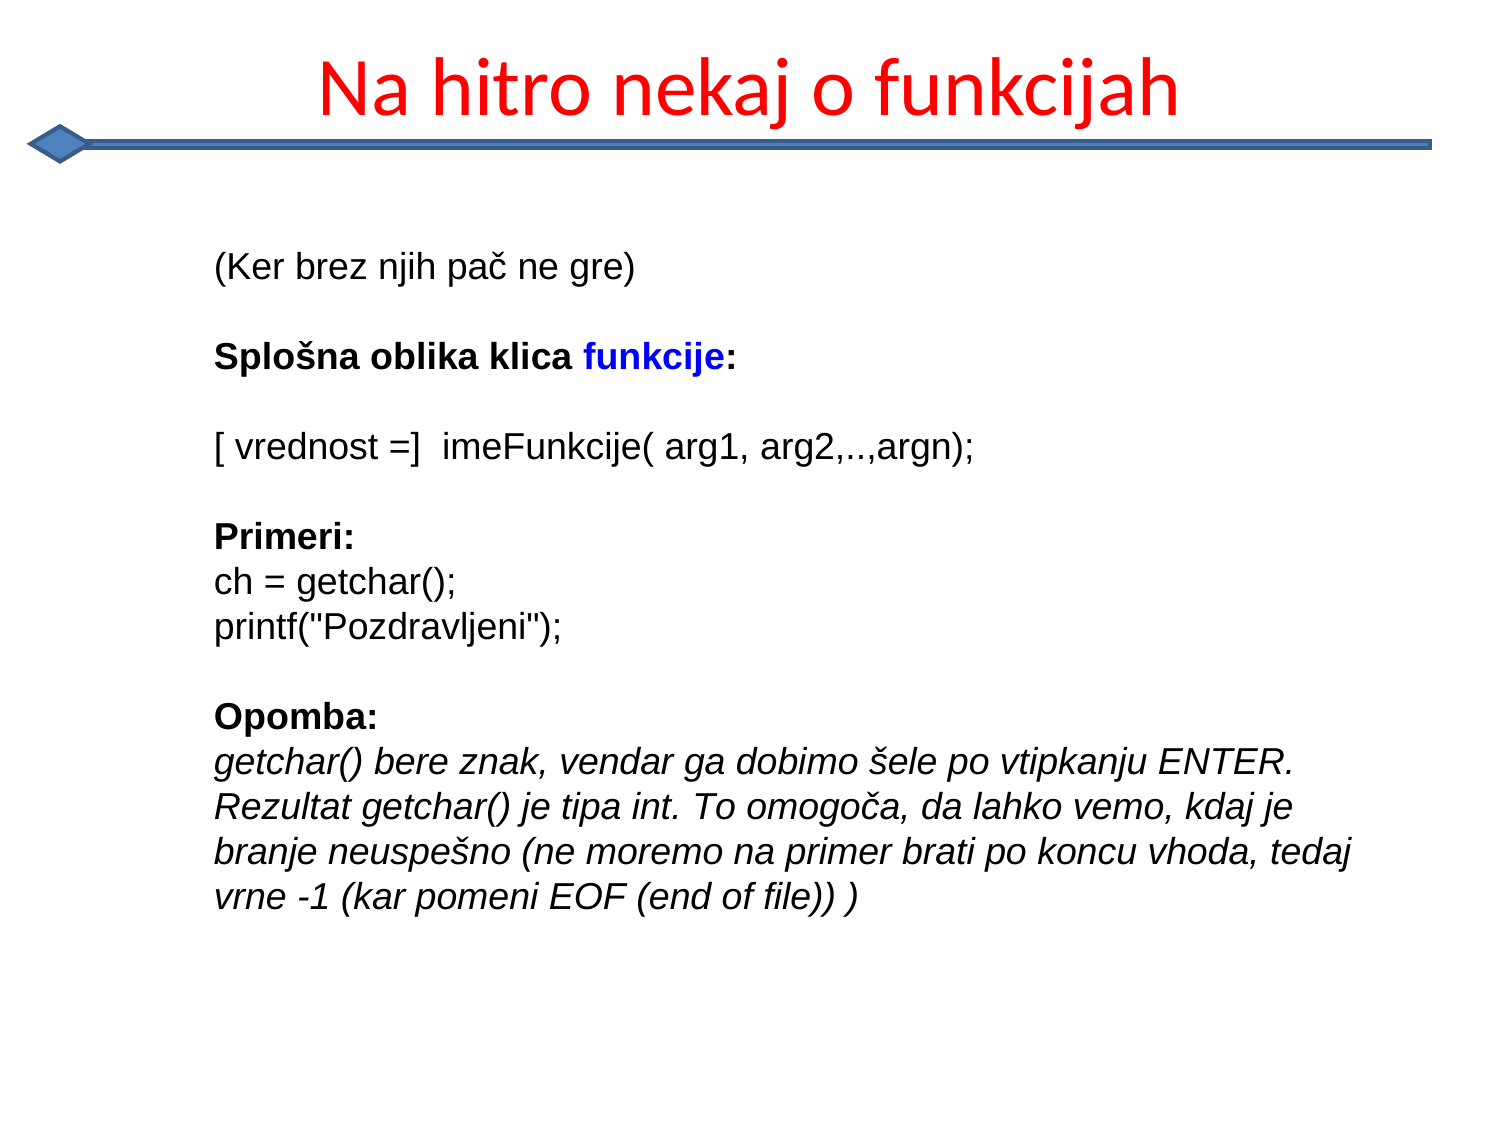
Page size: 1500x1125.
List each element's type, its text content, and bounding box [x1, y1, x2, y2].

title Na hitro nekaj o funkcijah [75, 23, 1426, 141]
text_box (Ker brez njih pač ne gre) Splošna oblika klica funkcije: [ vrednost =] imeFunkcije( arg1, arg2,..,argn); Primeri: ch = getchar(); printf("Pozdravljeni"); Opomba: getchar() bere znak, vendar ga dobimo šele po vtipkanju ENTER. Rezultat getchar() je tipa int. To omogoča, da lahko vemo, kdaj je branje neuspešno (ne moremo na primer brati po koncu vhoda, tedaj vrne -1 (kar pomeni EOF (end of file)) ) [199, 234, 1407, 925]
